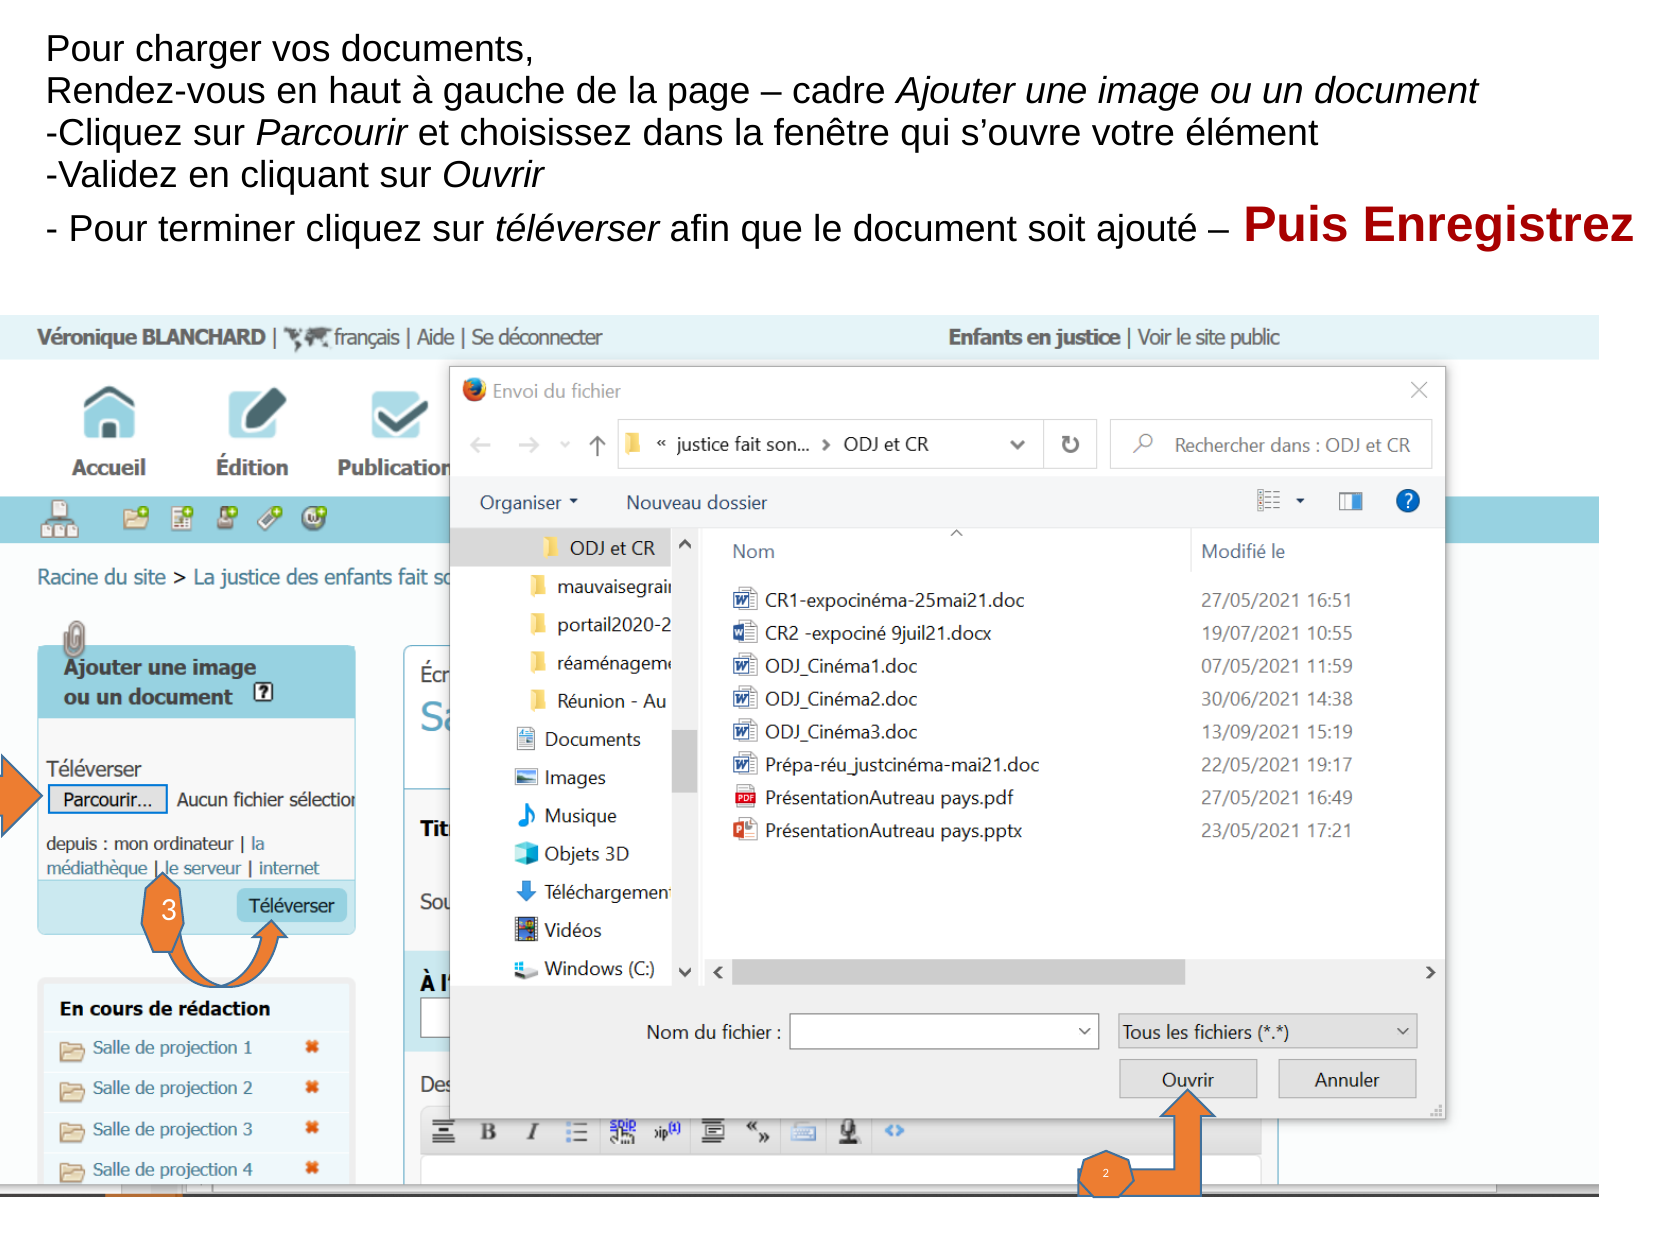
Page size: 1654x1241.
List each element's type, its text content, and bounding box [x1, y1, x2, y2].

text_box 2 [1078, 1150, 1134, 1198]
text_box 3 [141, 872, 184, 952]
text_box [1078, 1182, 1091, 1196]
text_box [1121, 1089, 1215, 1196]
text_box [0, 755, 42, 836]
text_box [168, 920, 287, 987]
text_box Pour charger vos documents, Rendez-vous en haut à gauche de la page – cadre Ajouter une image ou un document -Cliquez sur Parcourir et choisissez dans la fenêtre qui s’ouvre votre élément -Validez en cliquant sur Ouvrir - Pour terminer cliquez sur téléverser afin que le document soit ajouté – Puis Enregistrez [30, 20, 1630, 315]
picture [0, 315, 1599, 1197]
